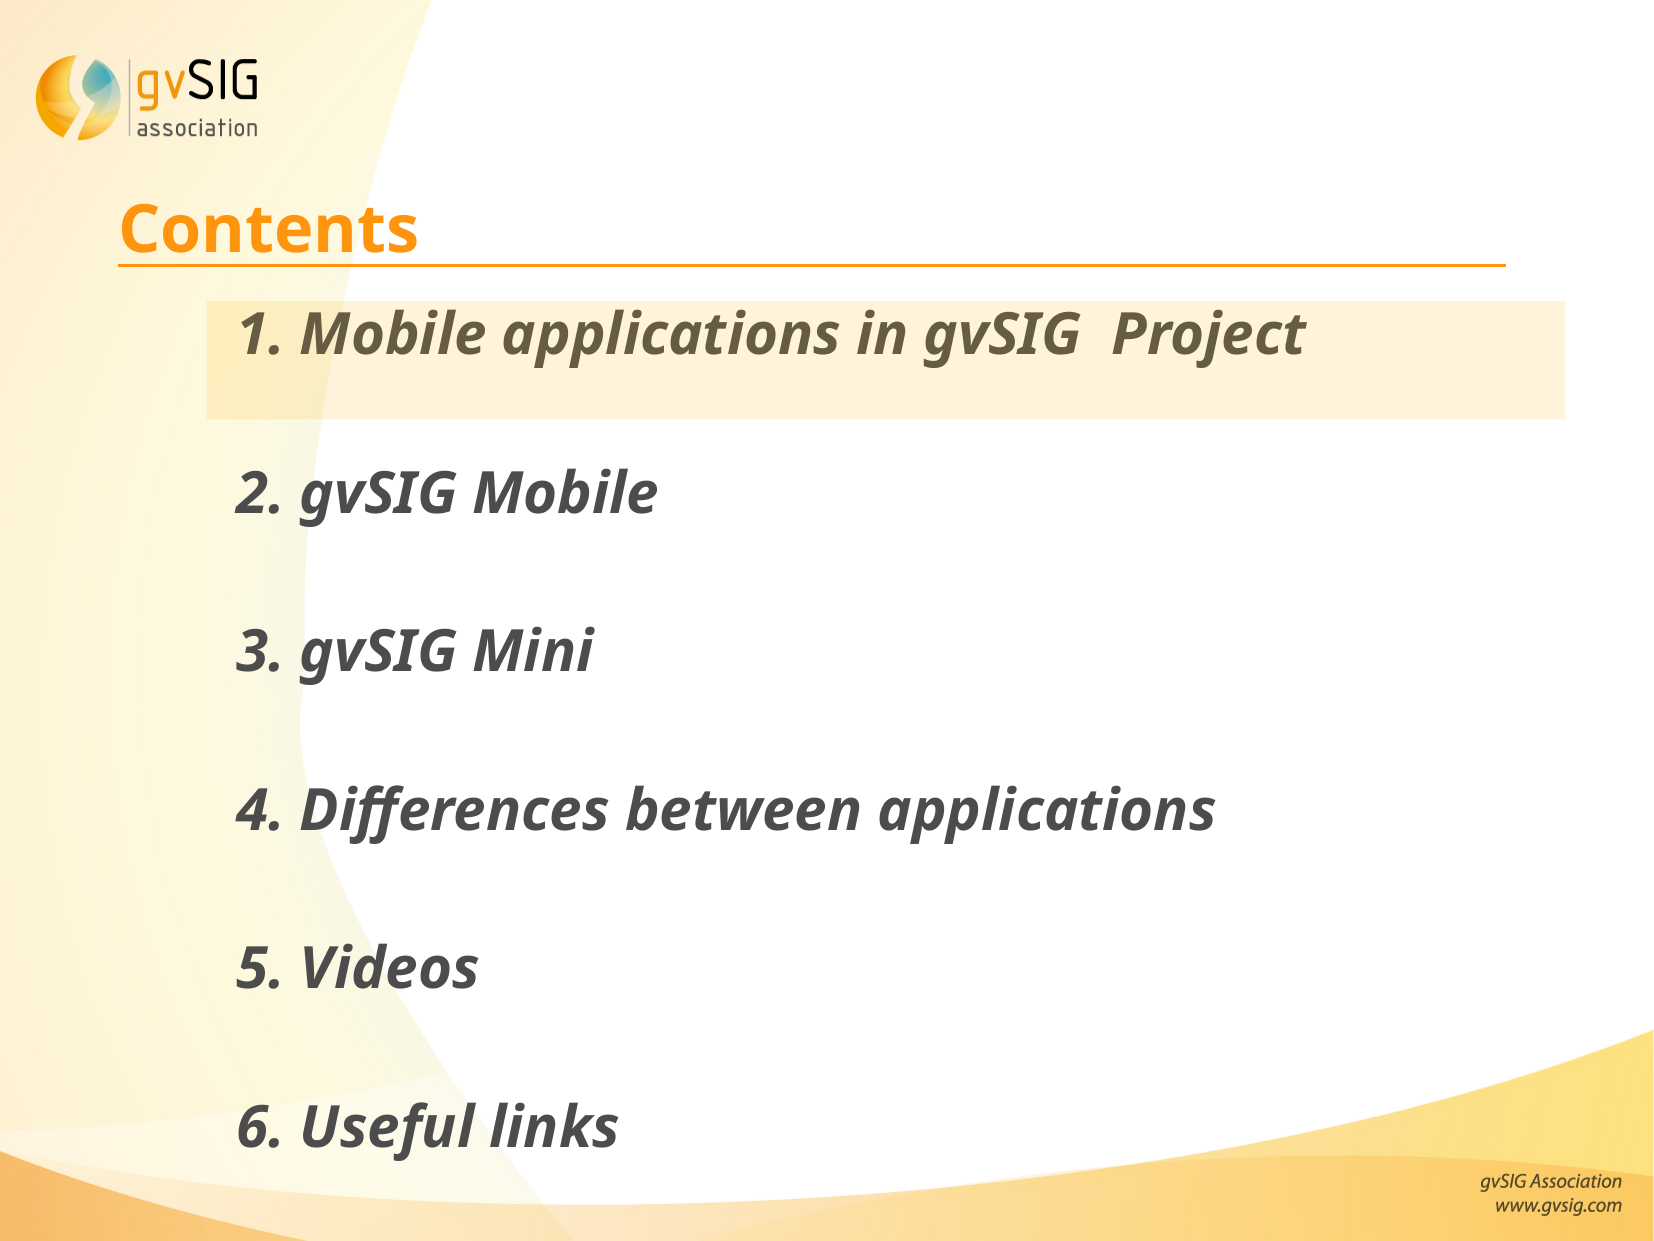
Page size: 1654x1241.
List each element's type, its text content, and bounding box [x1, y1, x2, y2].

title 1. Mobile applications in gvSIG Project 2. gvSIG Mobile 3. gvSIG Mini 4. Differences between applications 5. Videos 6. Useful links [236, 324, 1654, 1054]
title Contents [118, 177, 1607, 276]
picture [0, 0, 1654, 1241]
text_box [206, 301, 1565, 420]
